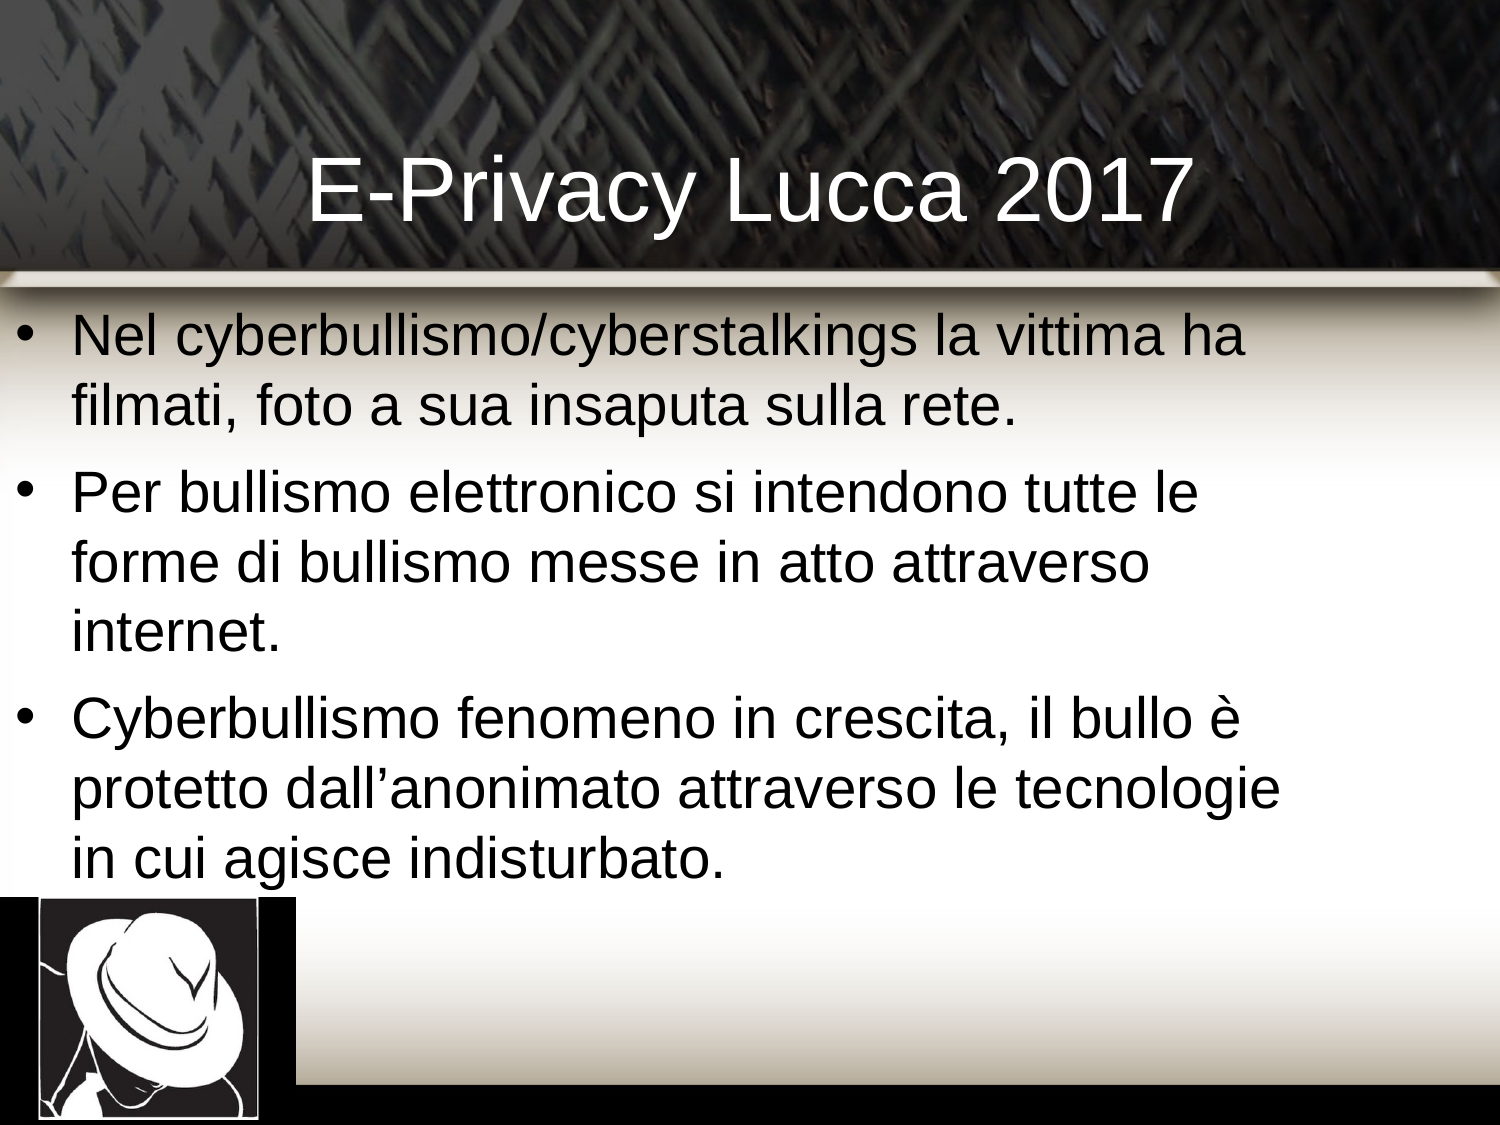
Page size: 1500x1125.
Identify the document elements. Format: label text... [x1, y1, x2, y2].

title E-Privacy Lucca 2017 [76, 91, 1427, 279]
picture [0, 0, 1500, 1125]
list Nel cyberbullismo/cyberstalkings la vittima ha filmati, foto a sua insaputa sulla rete. Per bullismo elettronico si intendono tutte le forme di bullismo messe in atto attraverso internet. Cyberbullismo fenomeno in crescita, il bullo è protetto dall’anonimato attraverso le tecnologie in cui agisce indisturbato. [0, 289, 1351, 962]
